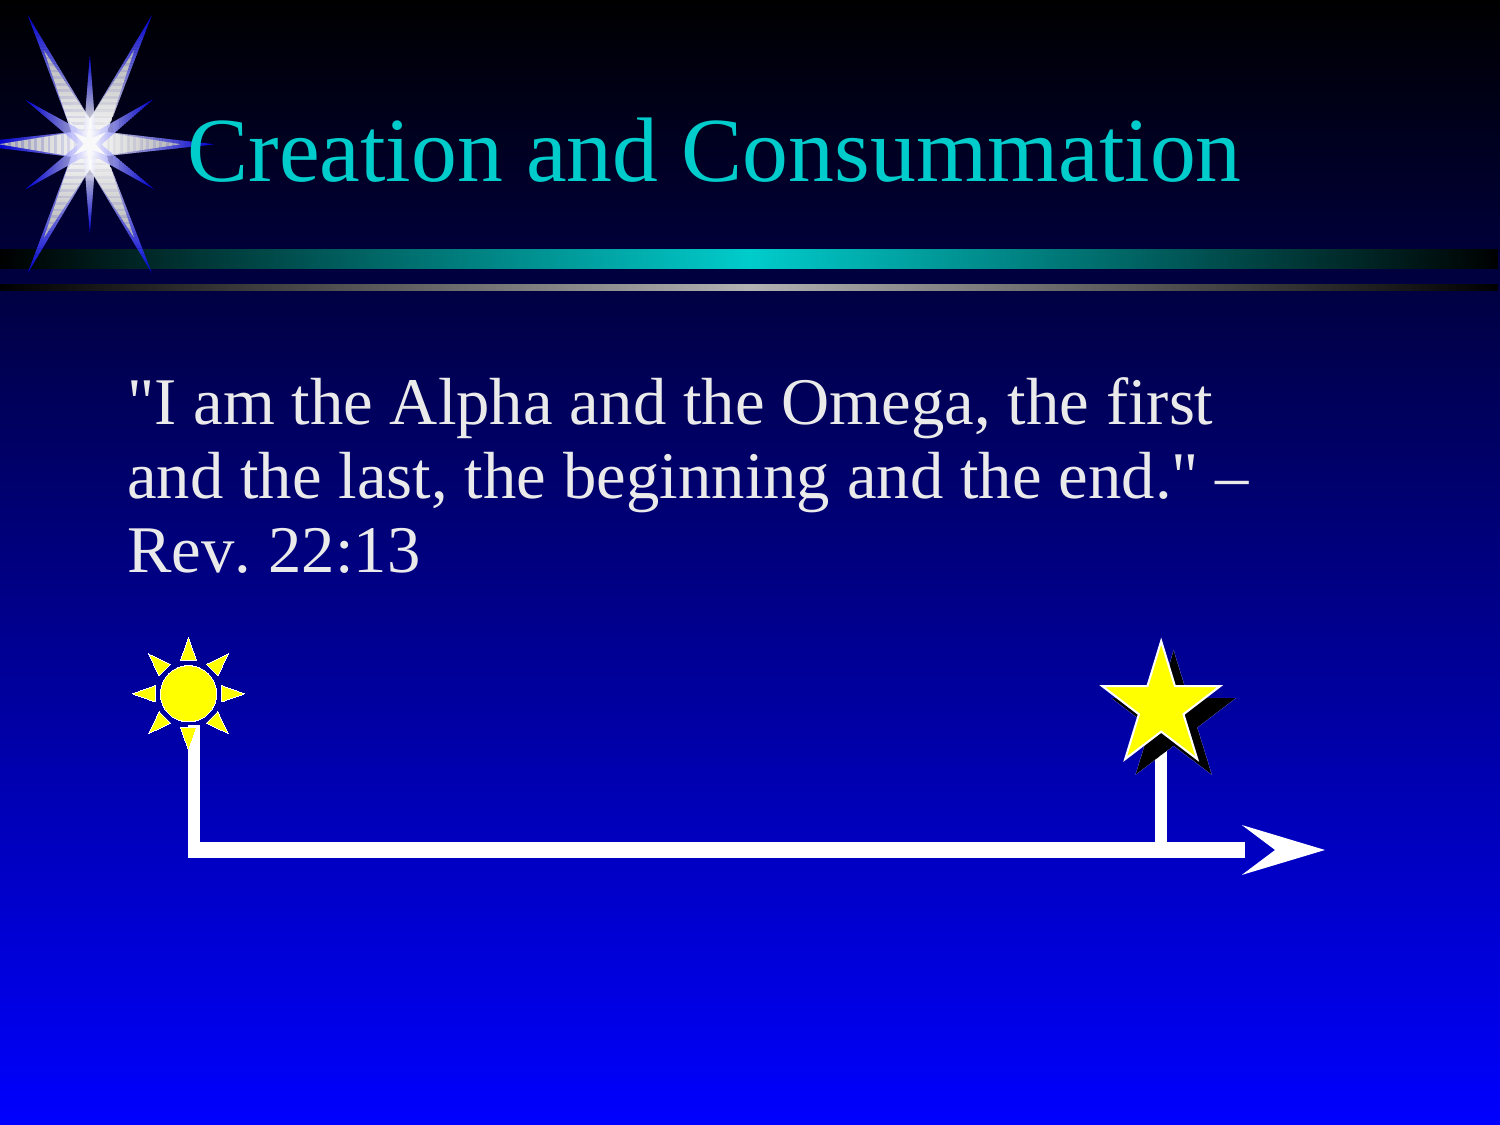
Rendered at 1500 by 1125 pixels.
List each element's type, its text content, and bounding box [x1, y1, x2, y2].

text_box [180, 637, 197, 661]
text_box [148, 711, 171, 734]
text_box [132, 685, 156, 702]
text_box [1102, 641, 1221, 760]
text_box [206, 653, 229, 676]
text_box [160, 665, 217, 722]
text_box [221, 685, 245, 702]
text_box "I am the Alpha and the Omega, the first and the last, the beginning and the end." – Rev. 22:13 [112, 357, 1276, 595]
text_box [148, 653, 171, 676]
title Creation and Consummation [187, 56, 1463, 244]
text_box [180, 727, 197, 751]
text_box [206, 711, 229, 734]
